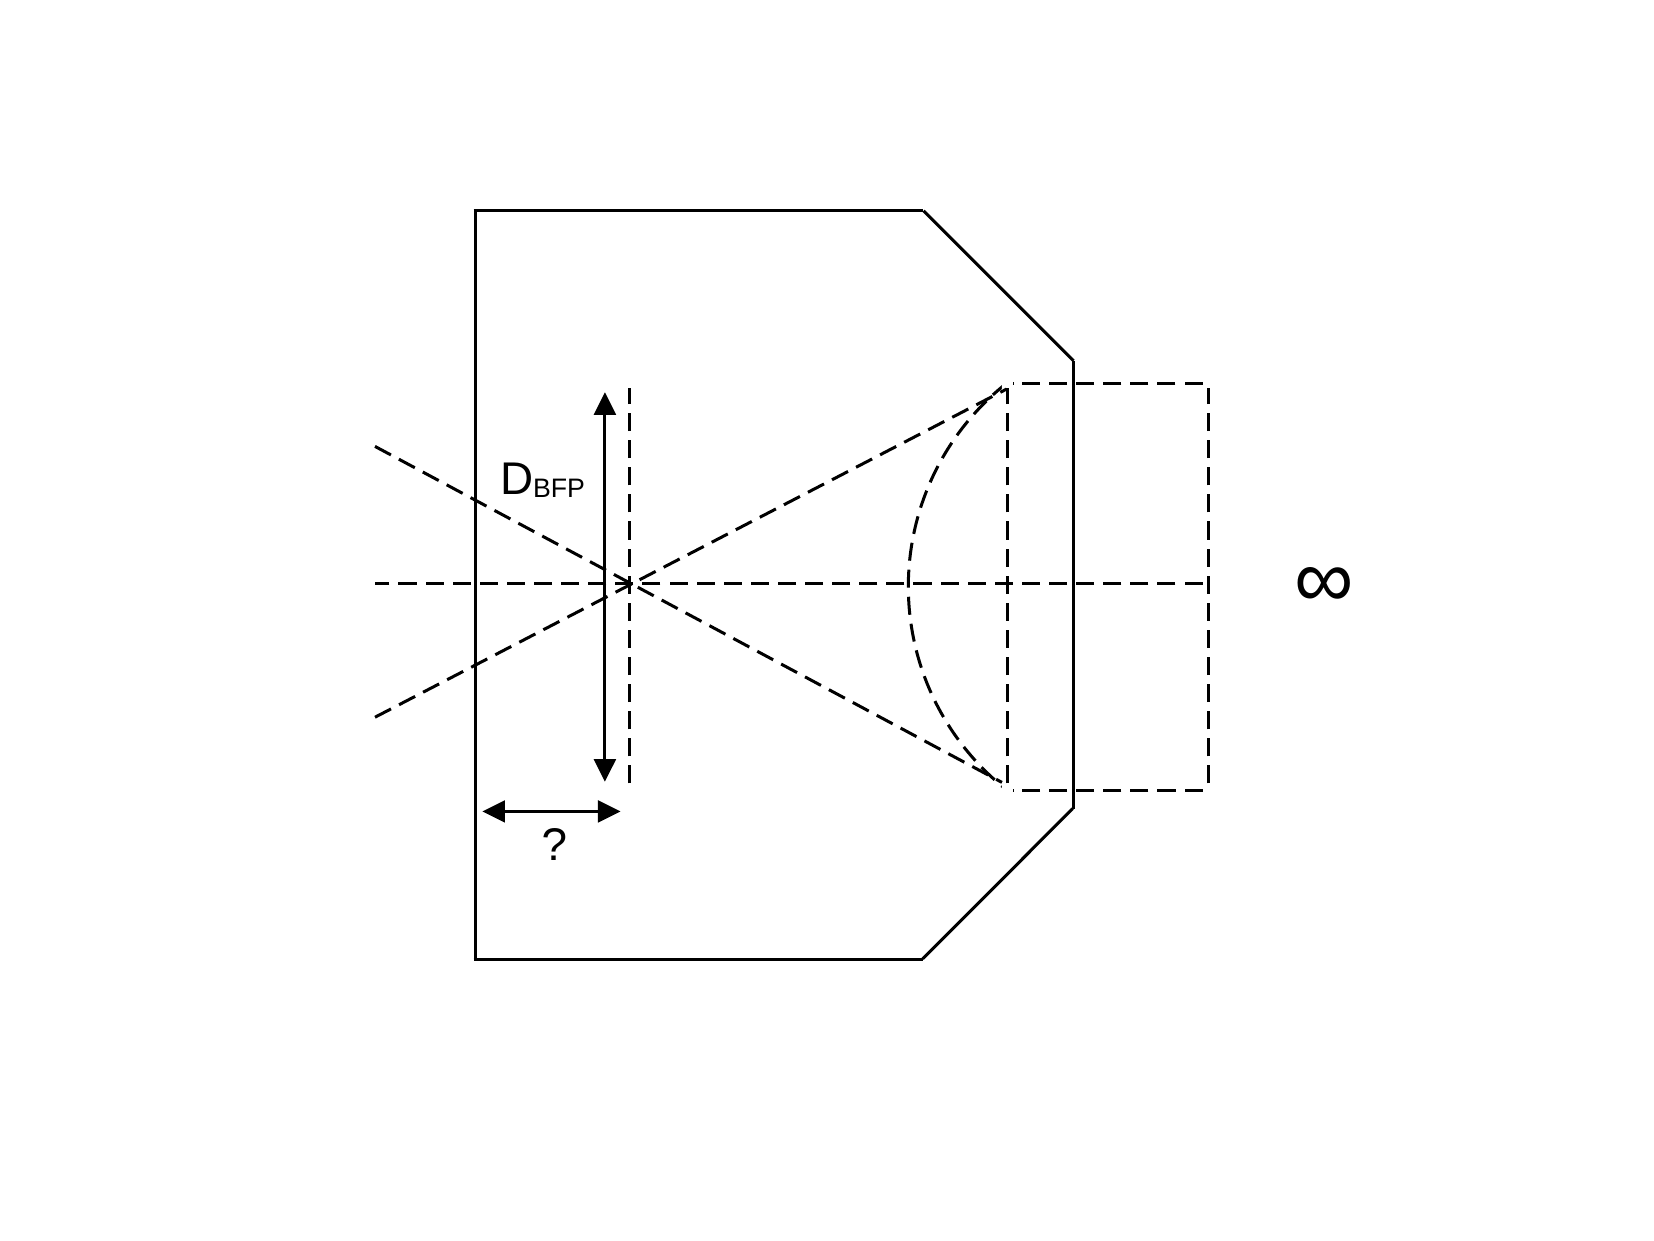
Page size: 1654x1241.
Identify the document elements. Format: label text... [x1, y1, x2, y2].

text_box DBFP [480, 445, 605, 563]
text_box [1001, 222, 1441, 973]
text_box [1001, 292, 1072, 877]
text_box ? [498, 811, 611, 887]
text_box ∞ [1248, 525, 1399, 643]
